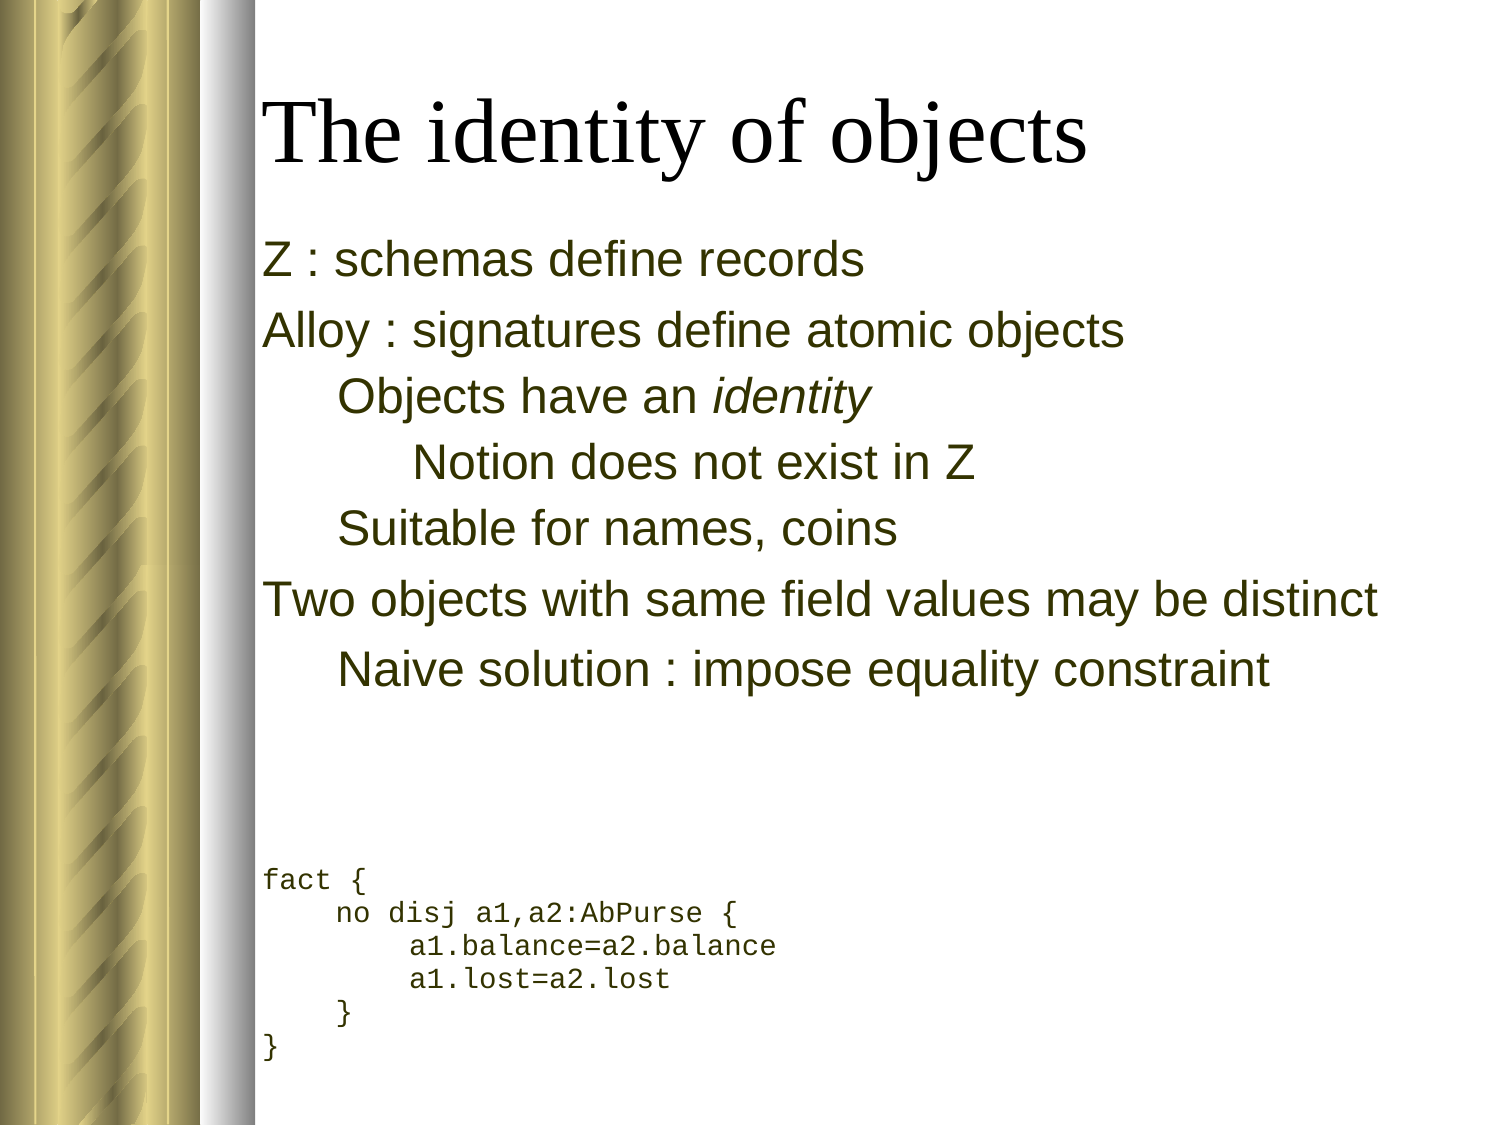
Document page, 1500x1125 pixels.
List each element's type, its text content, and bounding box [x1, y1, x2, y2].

text_box fact { no disj a1,a2:AbPurse { a1.balance=a2.balance a1.lost=a2.lost } } [247, 857, 1473, 1072]
title The identity of objects [246, 37, 1476, 225]
list Z : schemas define records Alloy : signatures define atomic objects Objects have an identity Notion does not exist in Z Suitable for names, coins Two objects with same field values may be distinct Naive solution : impose equality constraint [247, 224, 1477, 1093]
